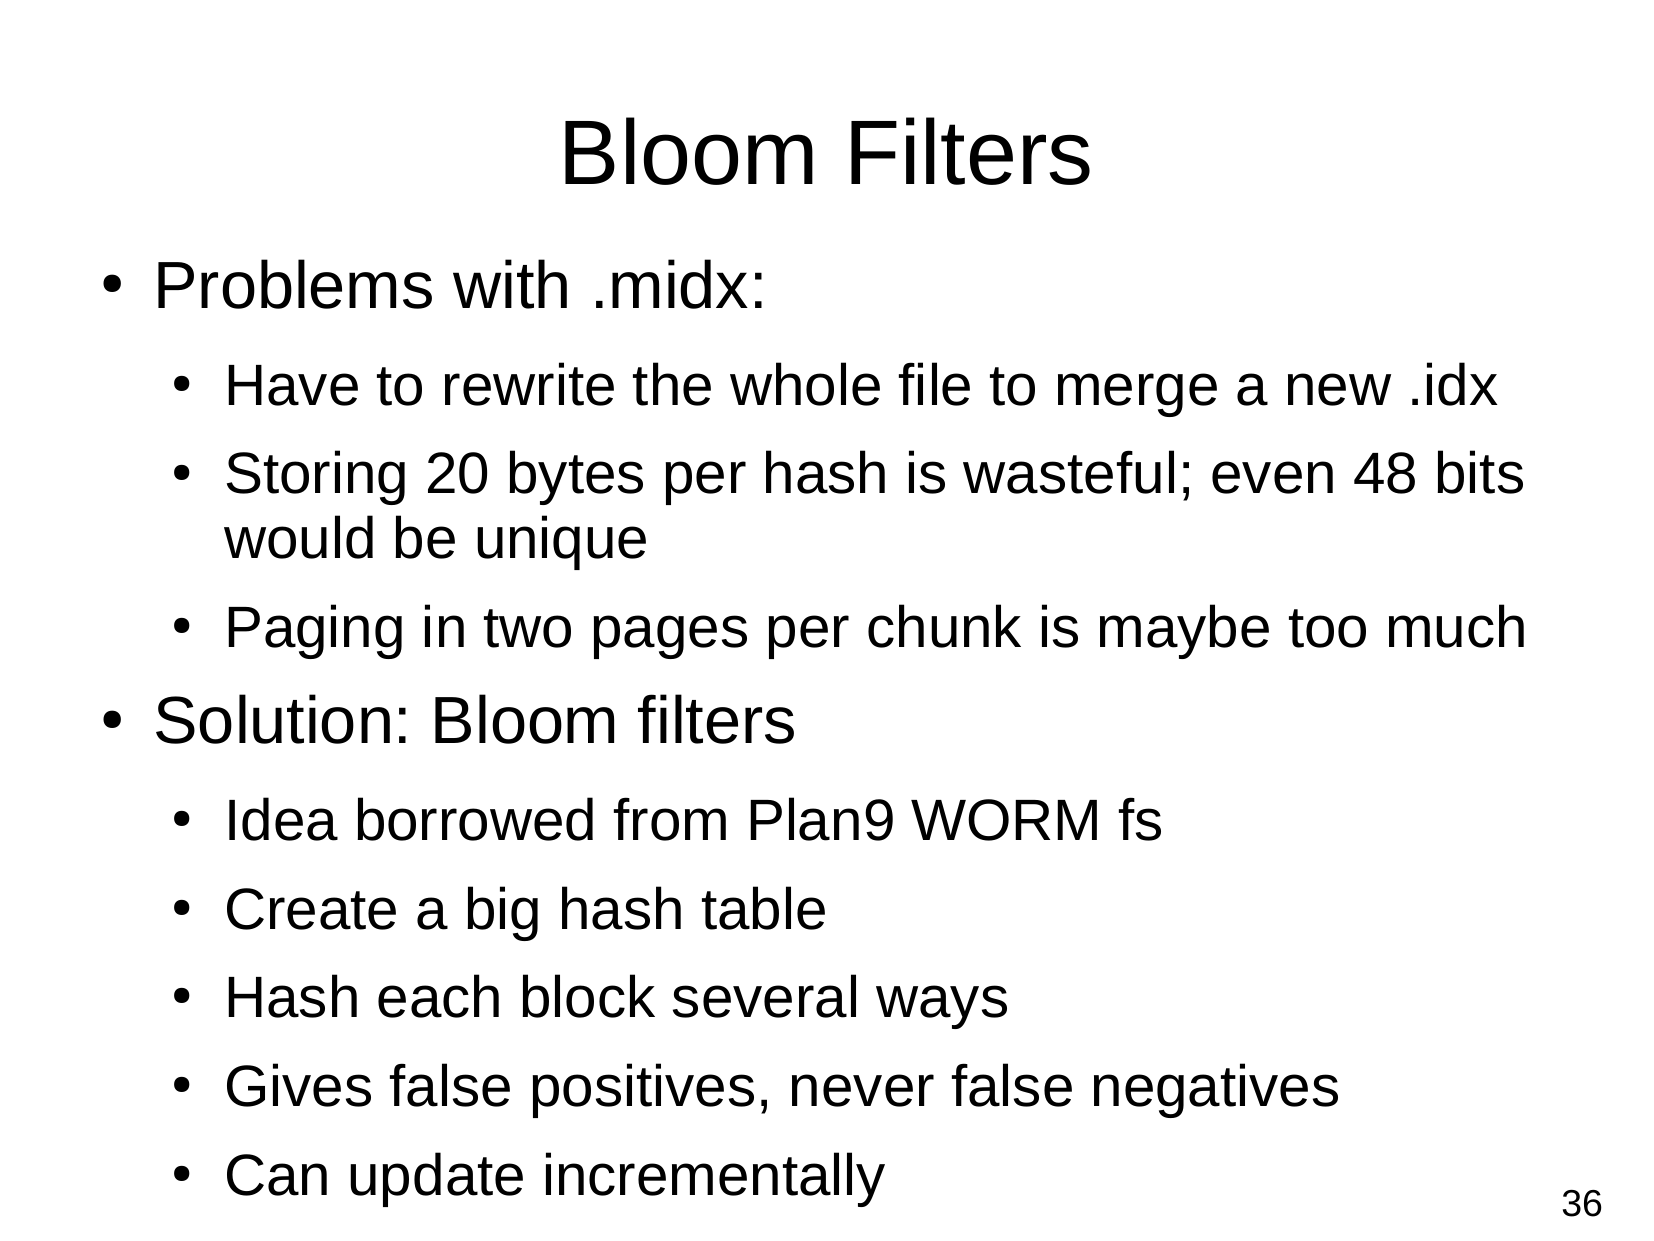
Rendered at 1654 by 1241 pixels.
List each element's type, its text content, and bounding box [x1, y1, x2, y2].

text_box 36 [1546, 1174, 1619, 1232]
title Bloom Filters [82, 56, 1571, 248]
list Problems with .midx: Have to rewrite the whole file to merge a new .idx Storing 20 bytes per hash is wasteful; even 48 bits would be unique Paging in two pages per chunk is maybe too much Solution: Bloom filters Idea borrowed from Plan9 WORM fs Create a big hash table Hash each block several ways Gives false positives, never false negatives Can update incrementally [82, 248, 1571, 1208]
